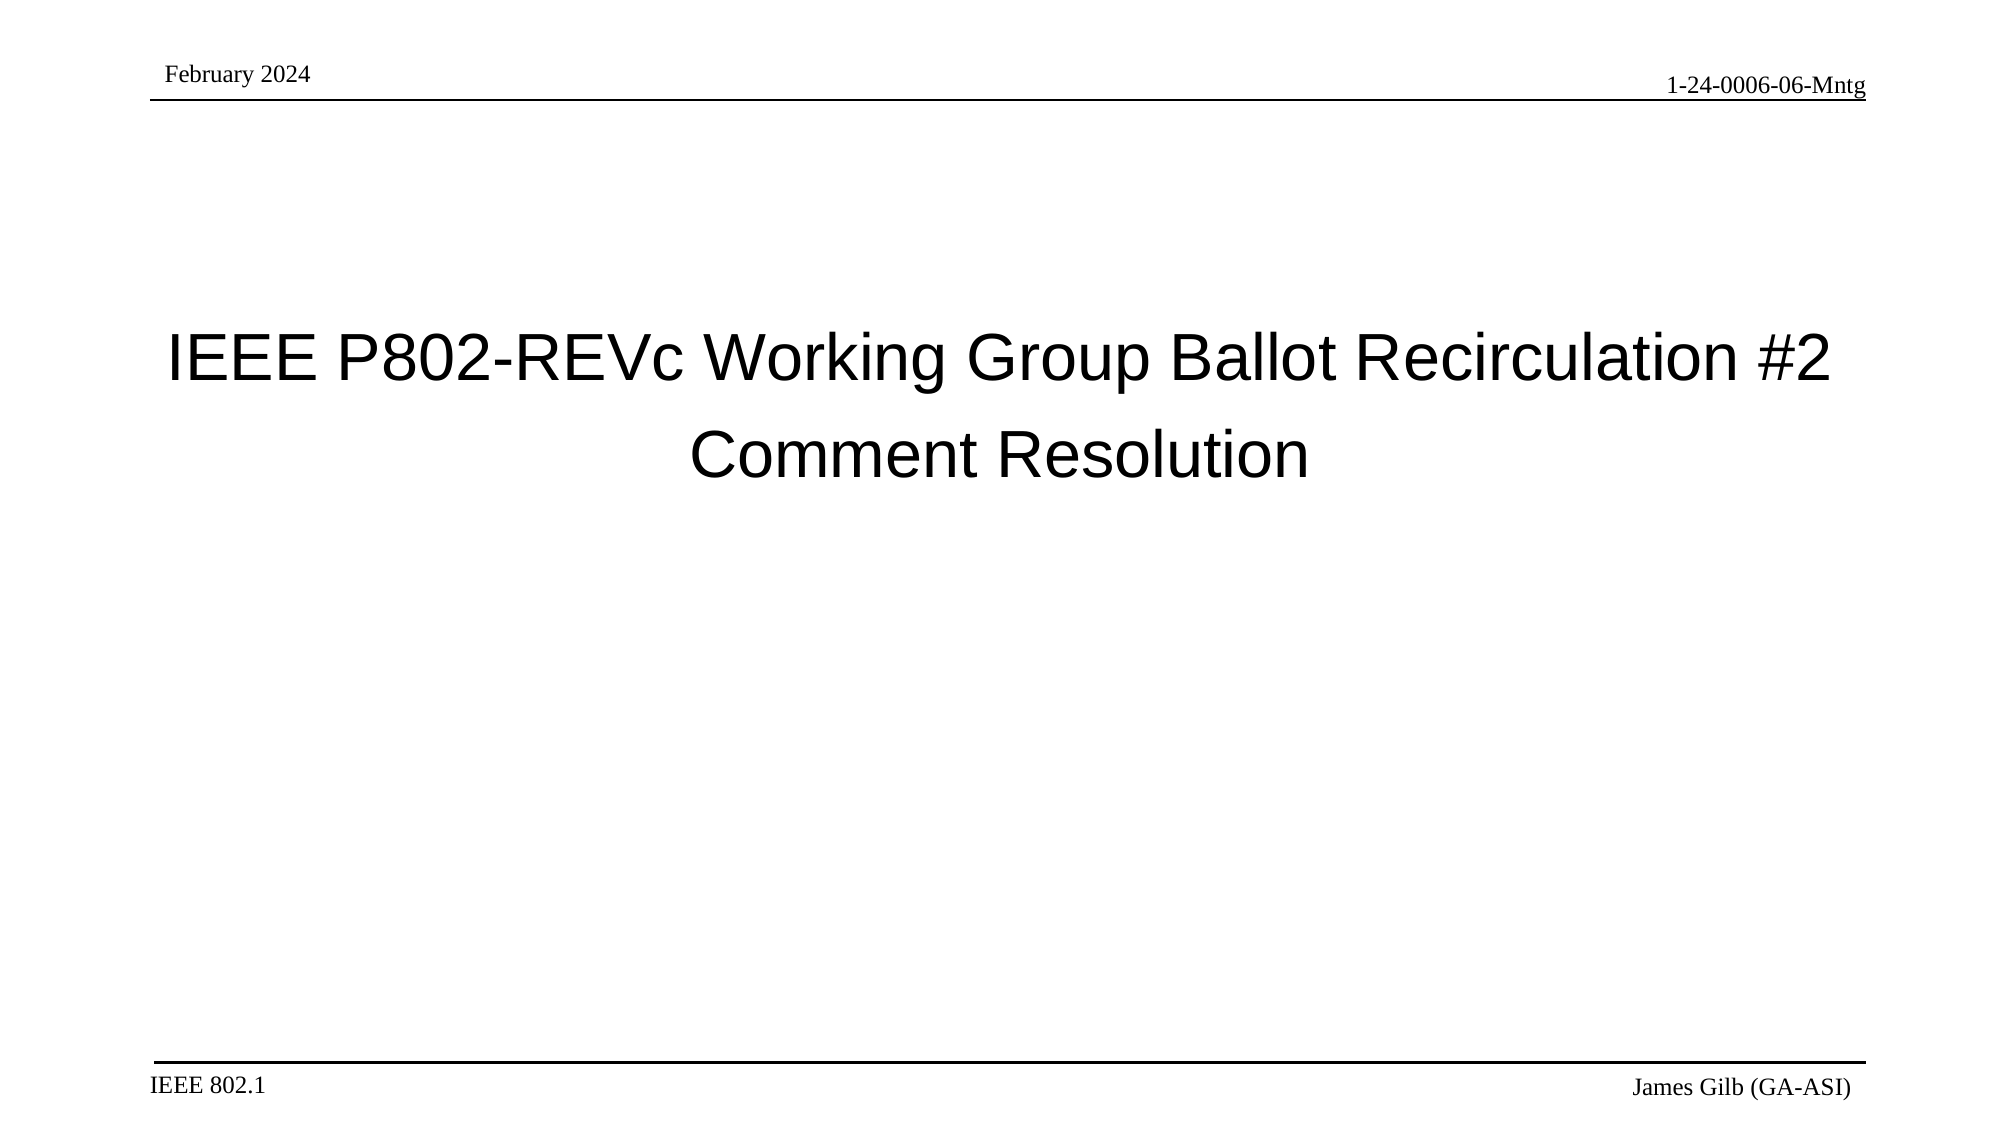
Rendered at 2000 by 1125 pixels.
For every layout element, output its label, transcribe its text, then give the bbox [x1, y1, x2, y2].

subtitle IEEE P802-REVc Working Group Ballot Recirculation #2 Comment Resolution [125, 112, 1876, 693]
